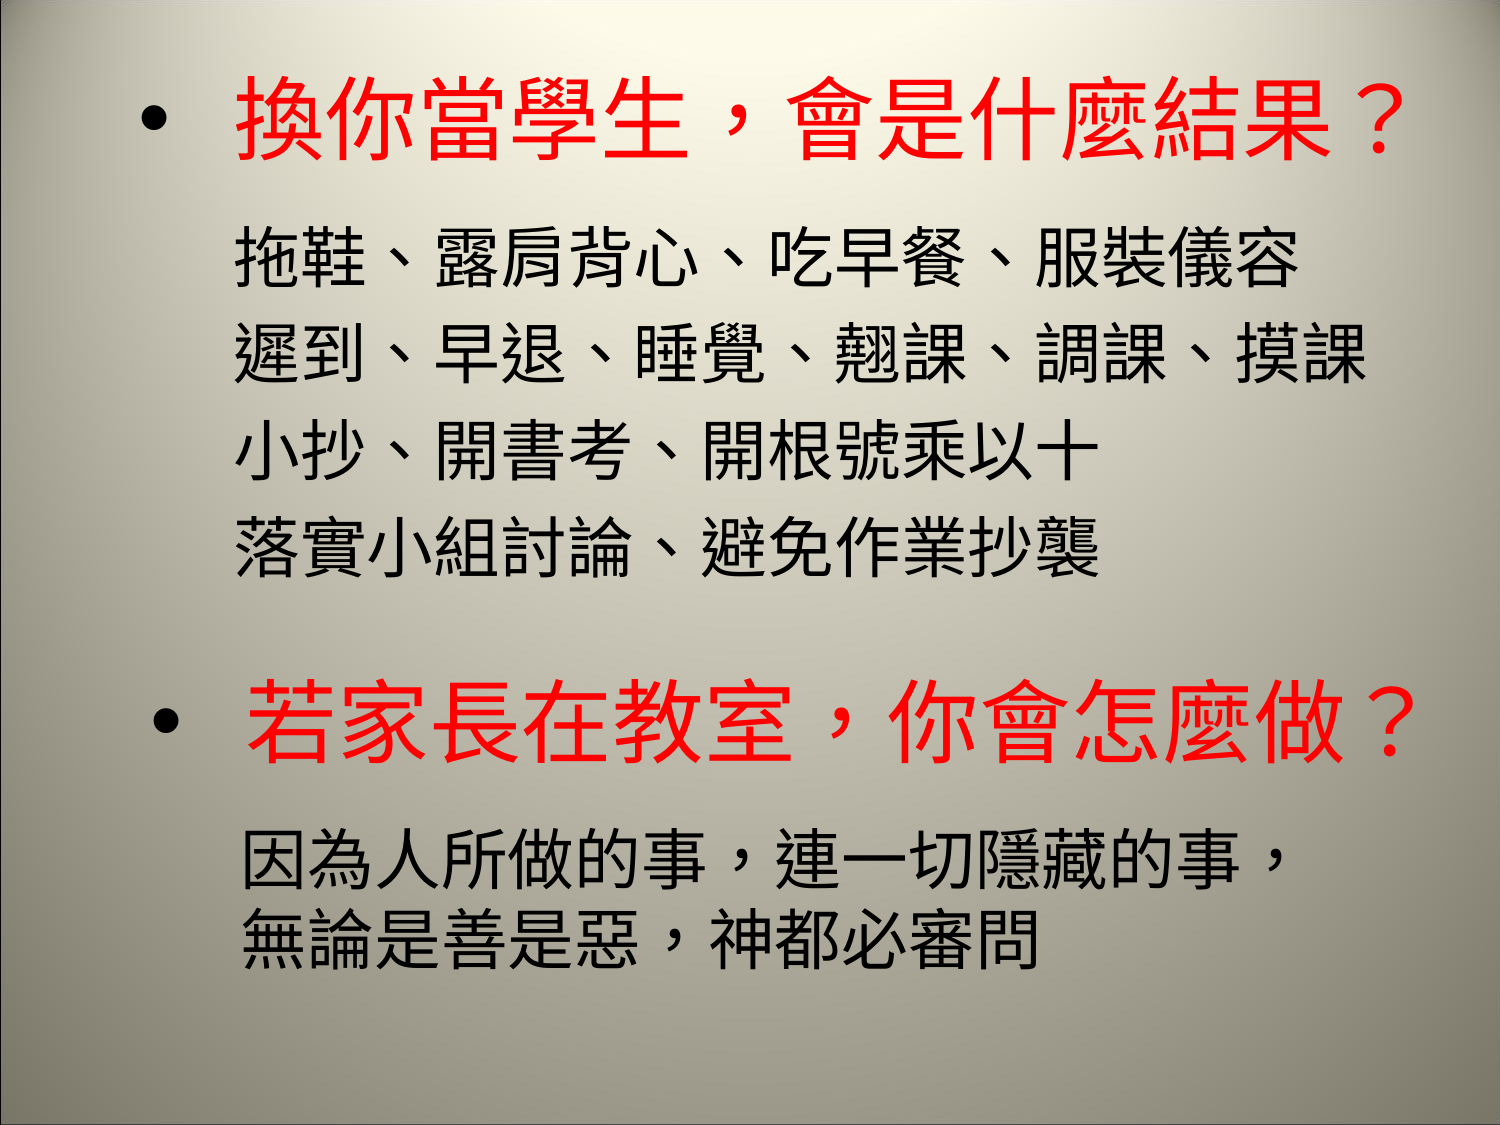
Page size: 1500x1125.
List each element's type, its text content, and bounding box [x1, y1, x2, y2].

text_box 換你當學生，會是什麼結果？ [124, 55, 1435, 180]
text_box 因為人所做的事，連一切隱藏的事， 無論是善是惡，神都必審問 [226, 811, 1388, 986]
text_box 拖鞋、露肩背心、吃早餐、服裝儀容 遲到、早退、睡覺、翹課、調課、摸課 小抄、開書考、開根號乘以十 落實小組討論、避免作業抄襲 [218, 208, 1400, 585]
text_box 若家長在教室，你會怎麼做？ [136, 657, 1453, 782]
